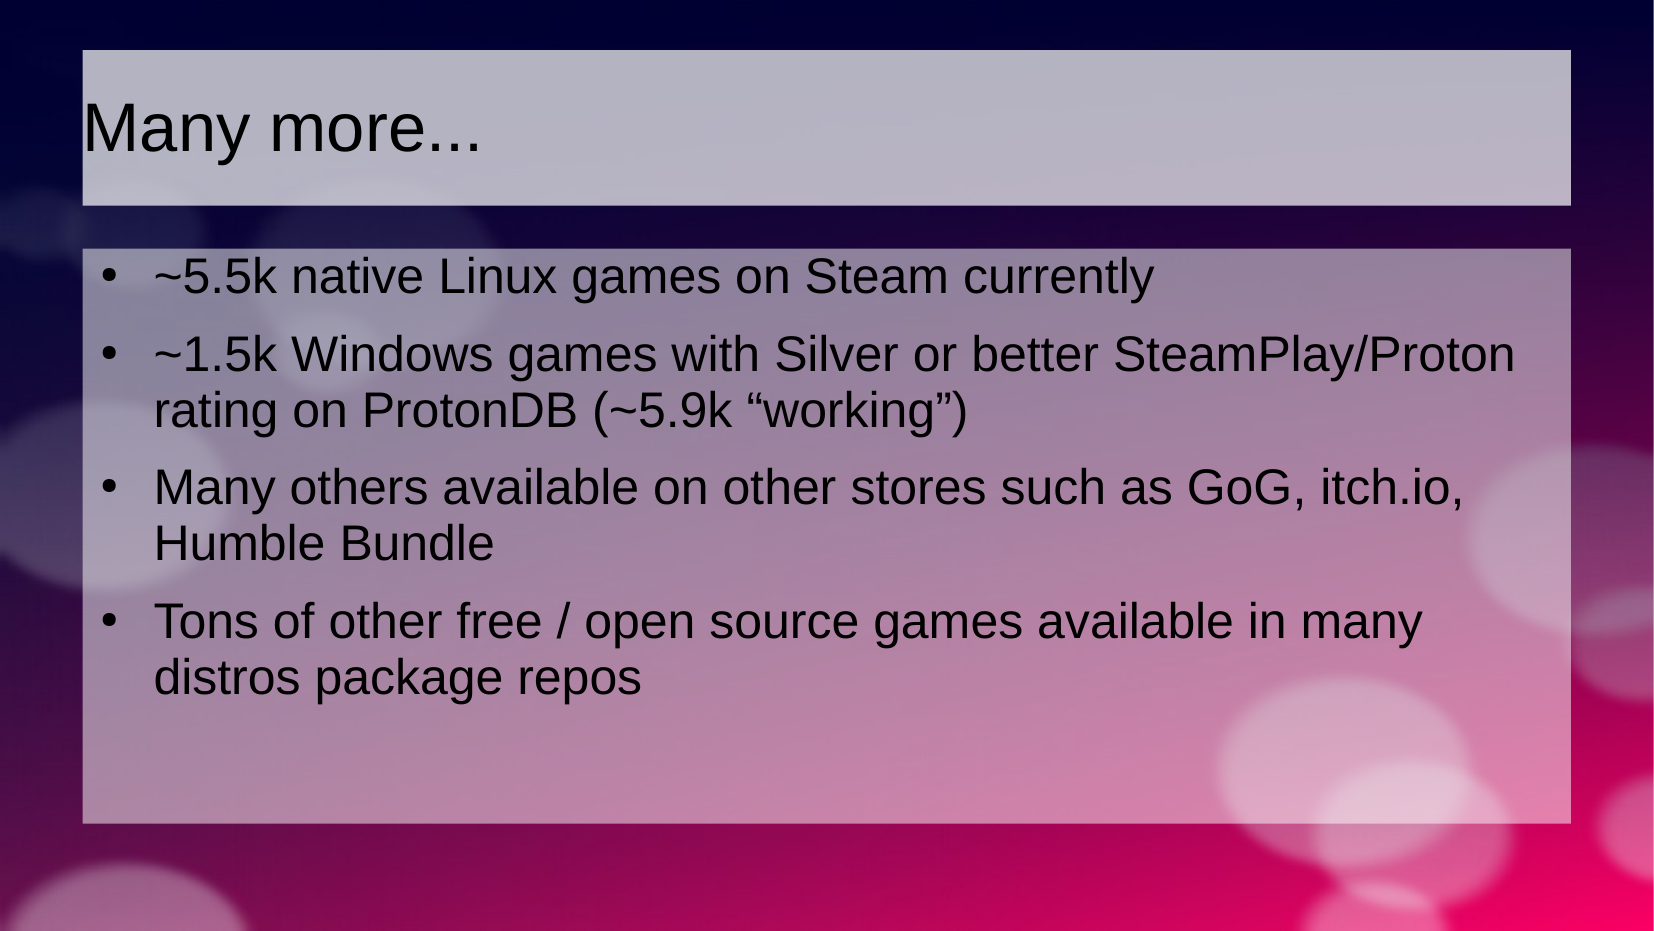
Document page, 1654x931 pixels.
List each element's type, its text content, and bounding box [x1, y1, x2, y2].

list ~5.5k native Linux games on Steam currently ~1.5k Windows games with Silver or better SteamPlay/Proton rating on ProtonDB (~5.9k “working”) Many others available on other stores such as GoG, itch.io, Humble Bundle Tons of other free / open source games available in many distros package repos [82, 248, 1571, 824]
picture [0, 0, 1654, 931]
title Many more... [82, 50, 1571, 206]
